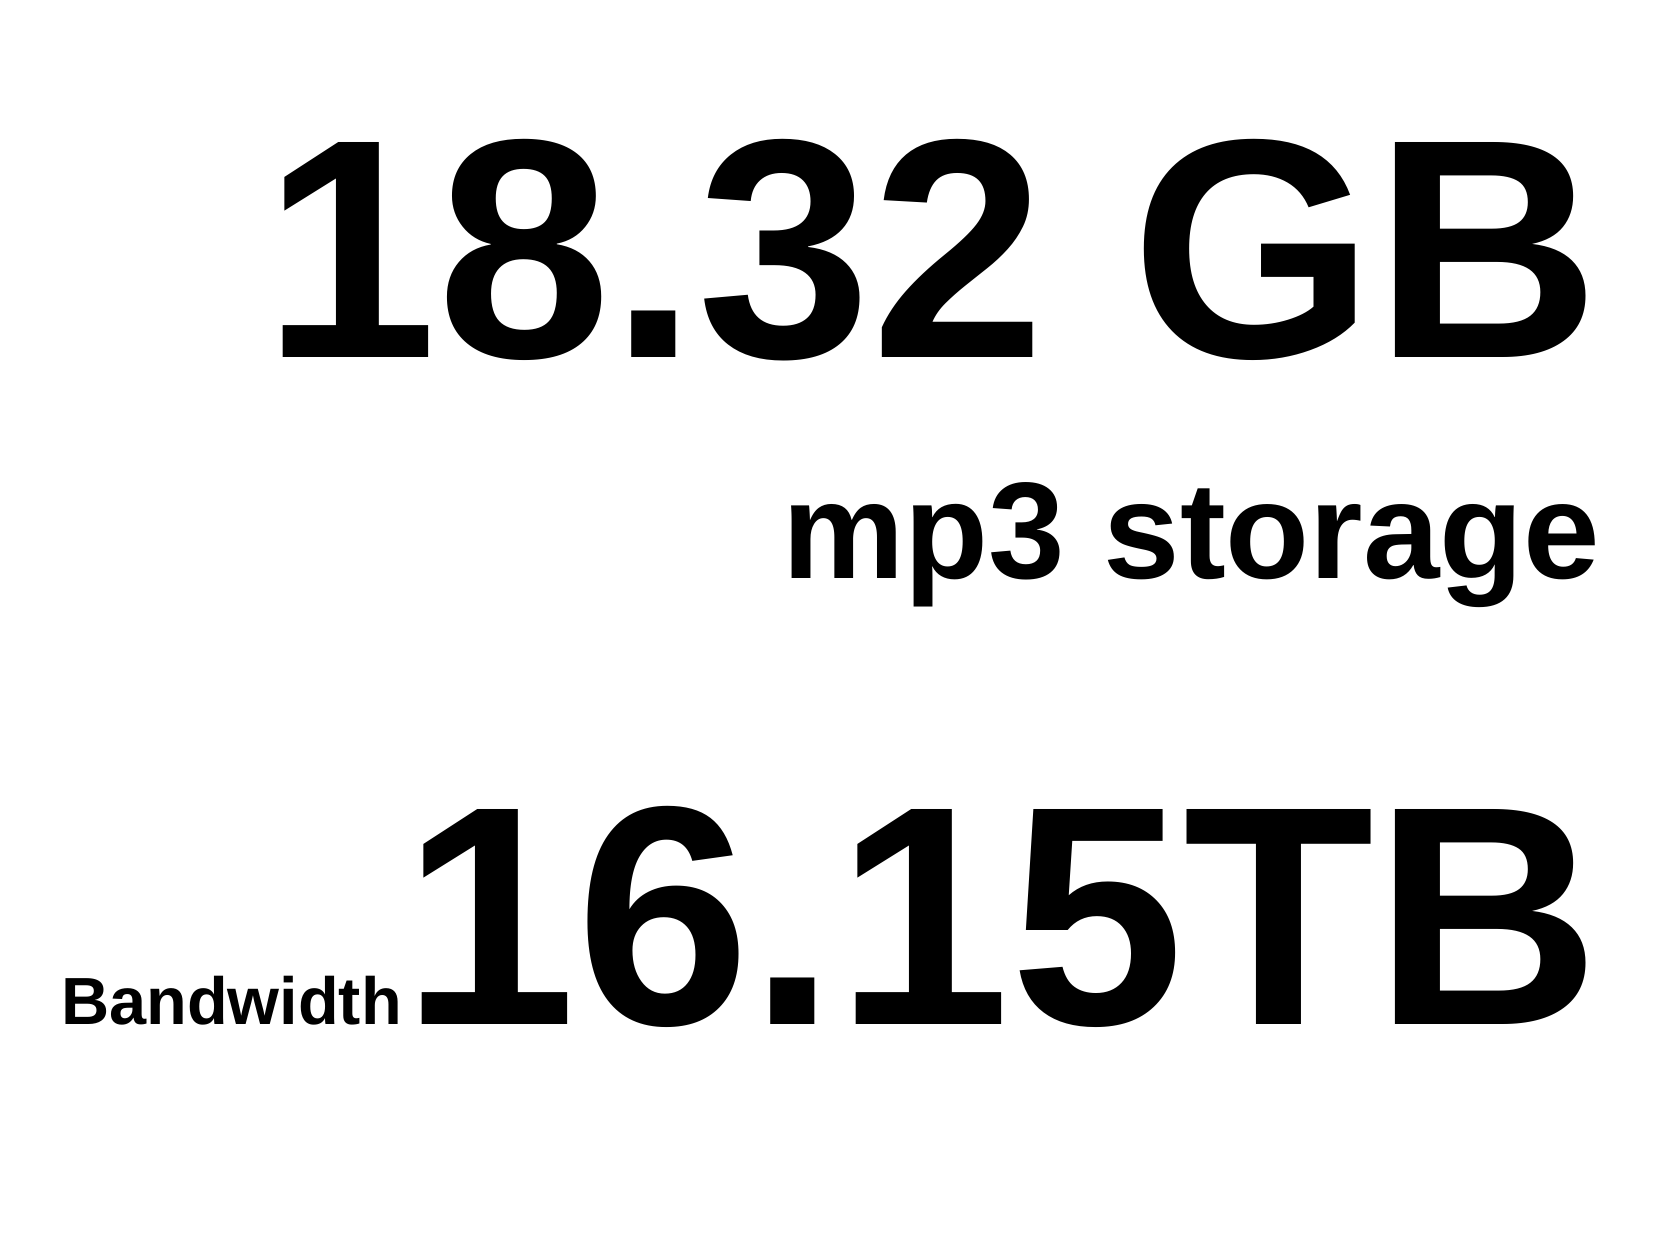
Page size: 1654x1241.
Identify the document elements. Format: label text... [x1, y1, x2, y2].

list 18.32 GB mp3 storage Bandwidth16.15TB [25, 75, 1601, 1126]
